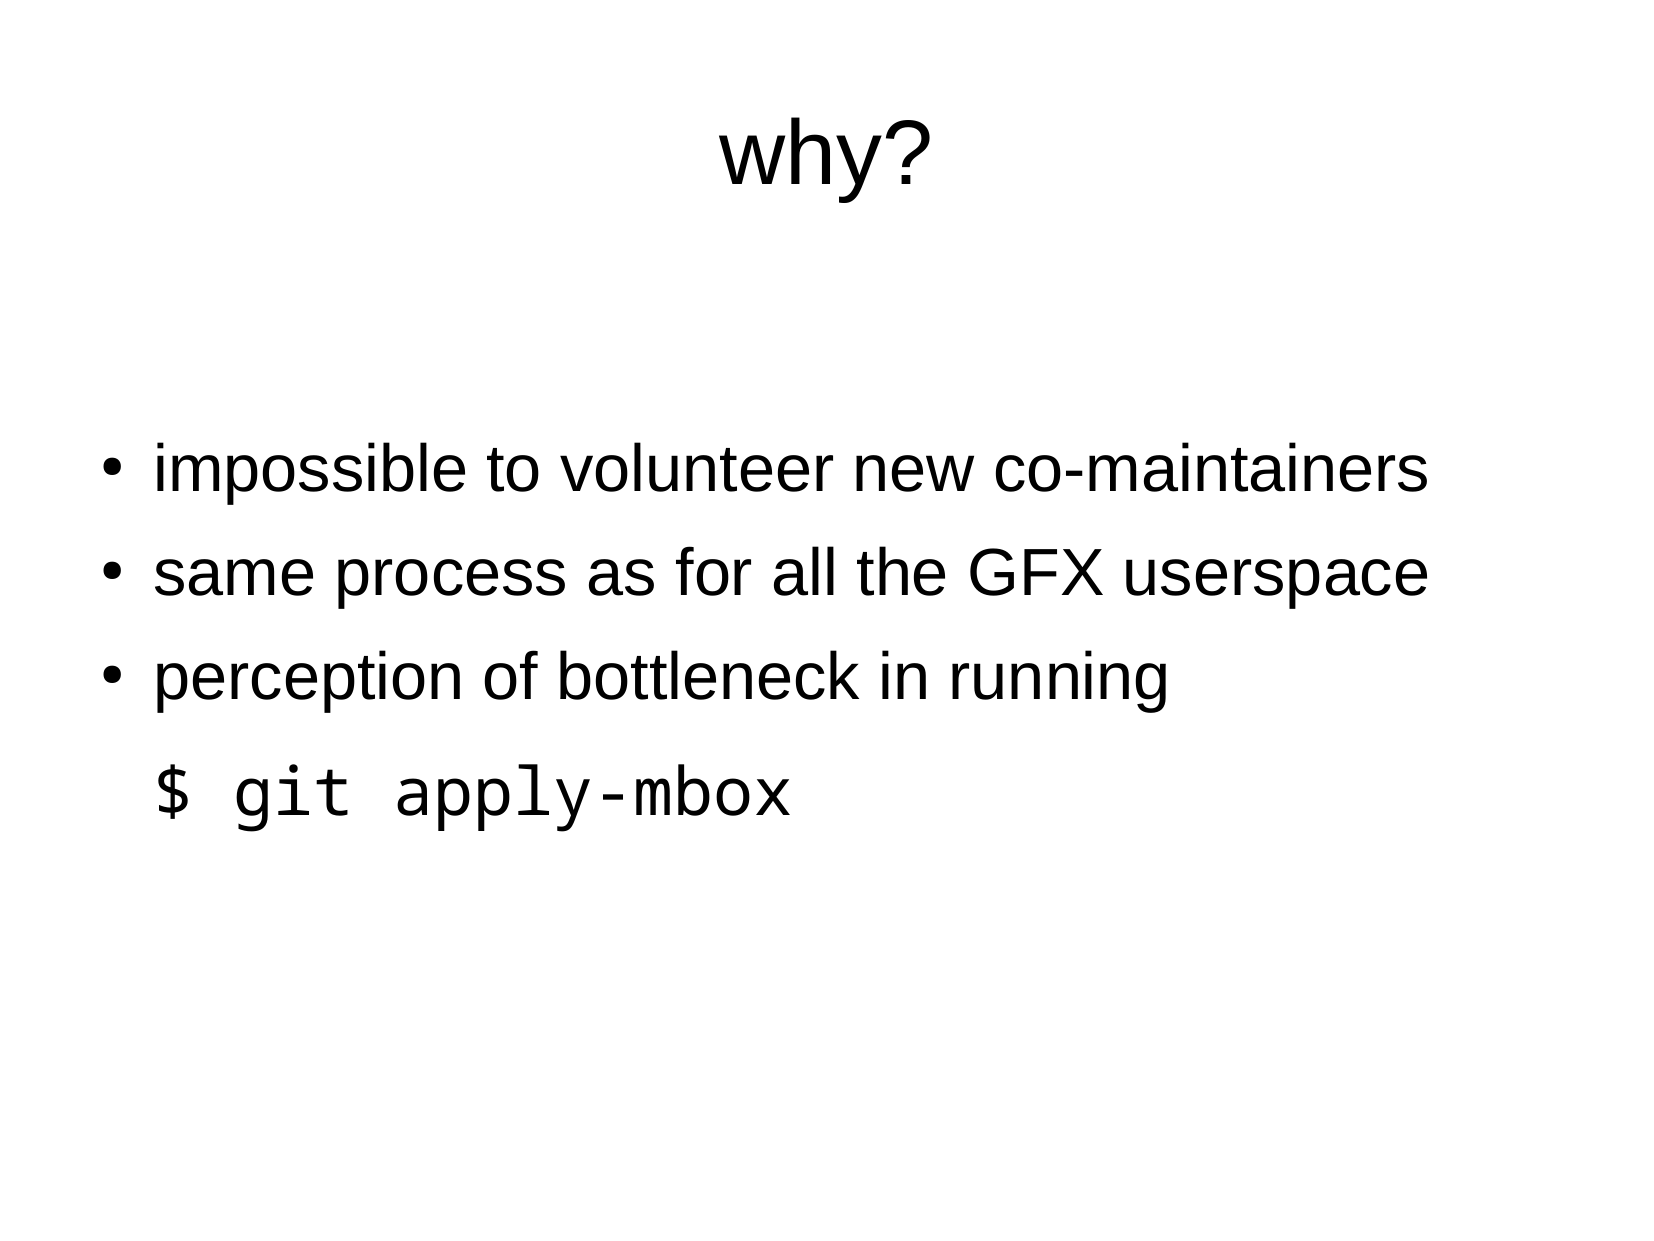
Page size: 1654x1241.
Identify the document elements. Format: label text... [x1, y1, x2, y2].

title why? [82, 49, 1571, 257]
list impossible to volunteer new co-maintainers same process as for all the GFX userspace perception of bottleneck in running $ git apply-mbox [82, 431, 1571, 1021]
